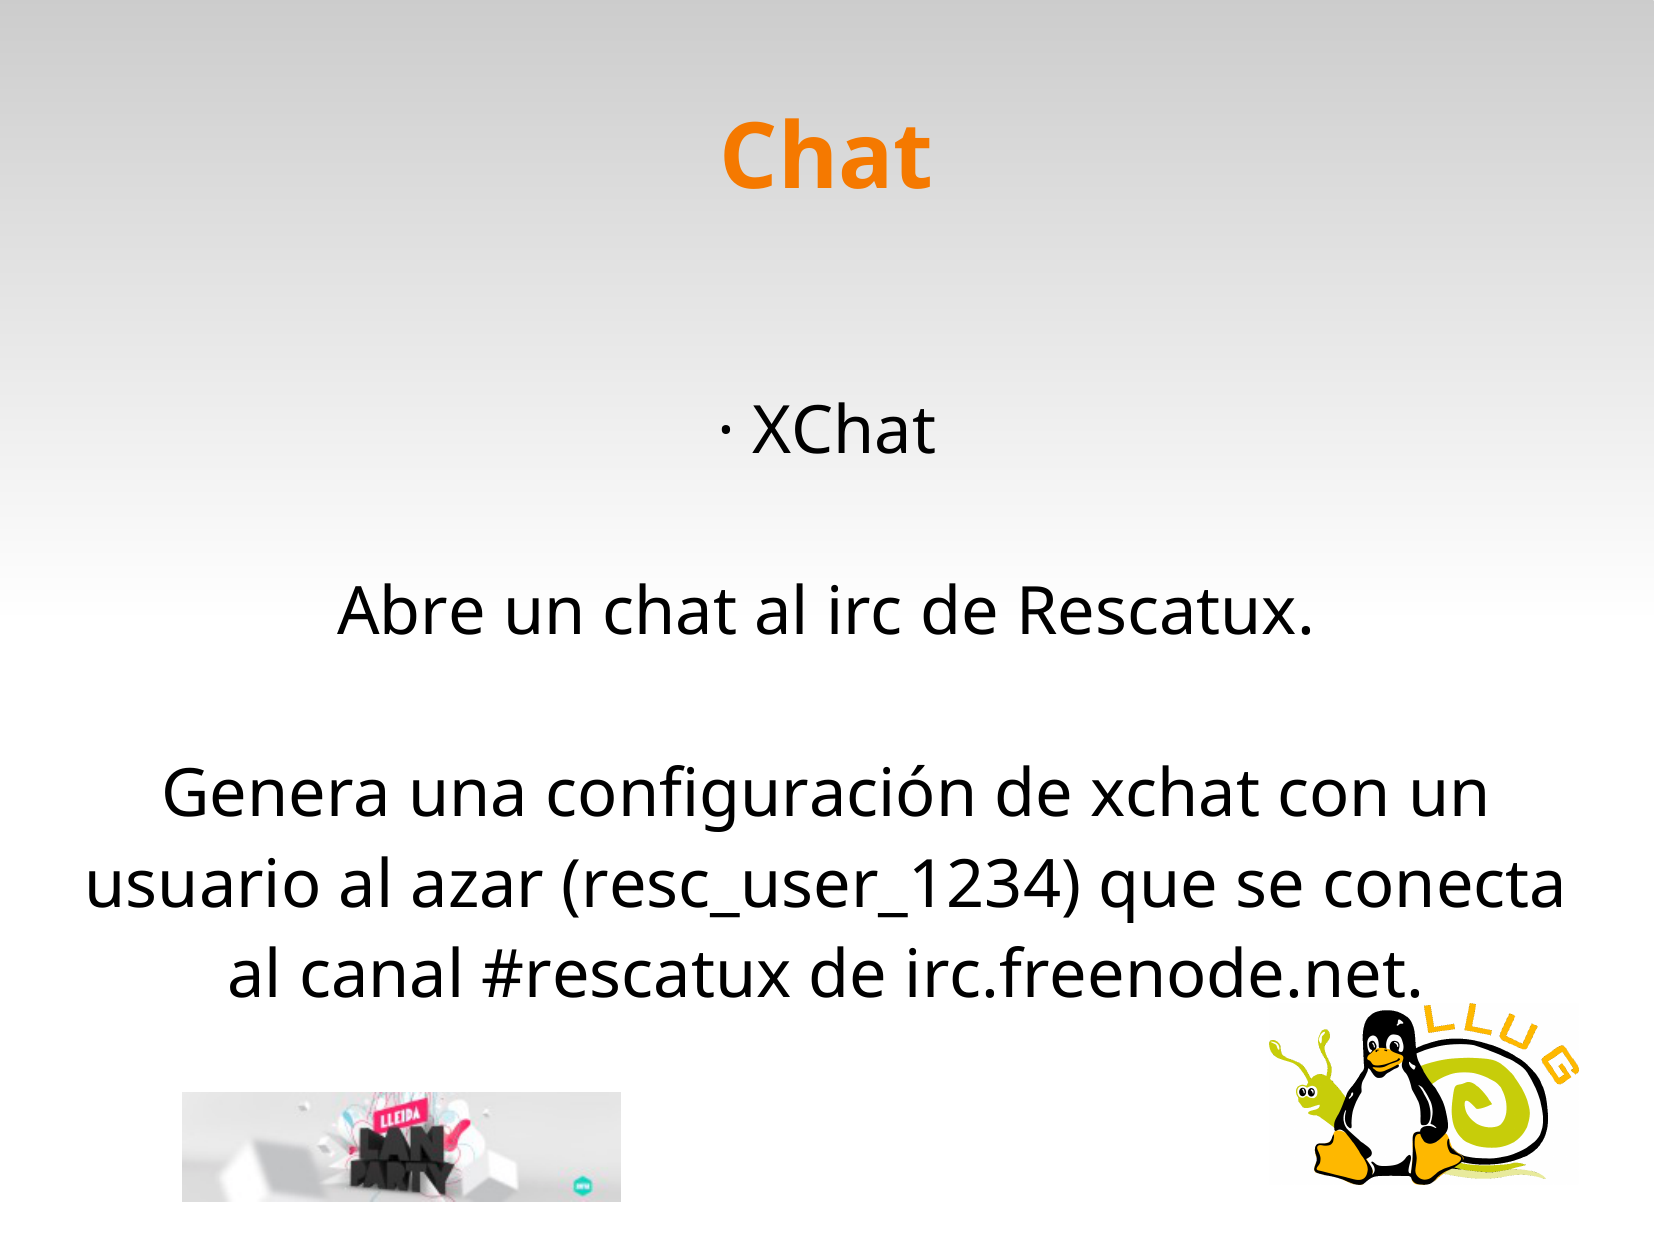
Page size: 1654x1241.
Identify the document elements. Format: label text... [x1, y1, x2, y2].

picture [1269, 1003, 1579, 1185]
title Chat [82, 56, 1571, 250]
picture [182, 1092, 621, 1202]
subtitle · XChat Abre un chat al irc de Rescatux. Genera una configuración de xchat con un usuario al azar (resc_user_1234) que se conecta al canal #rescatux de irc.freenode.net. [82, 297, 1571, 1102]
